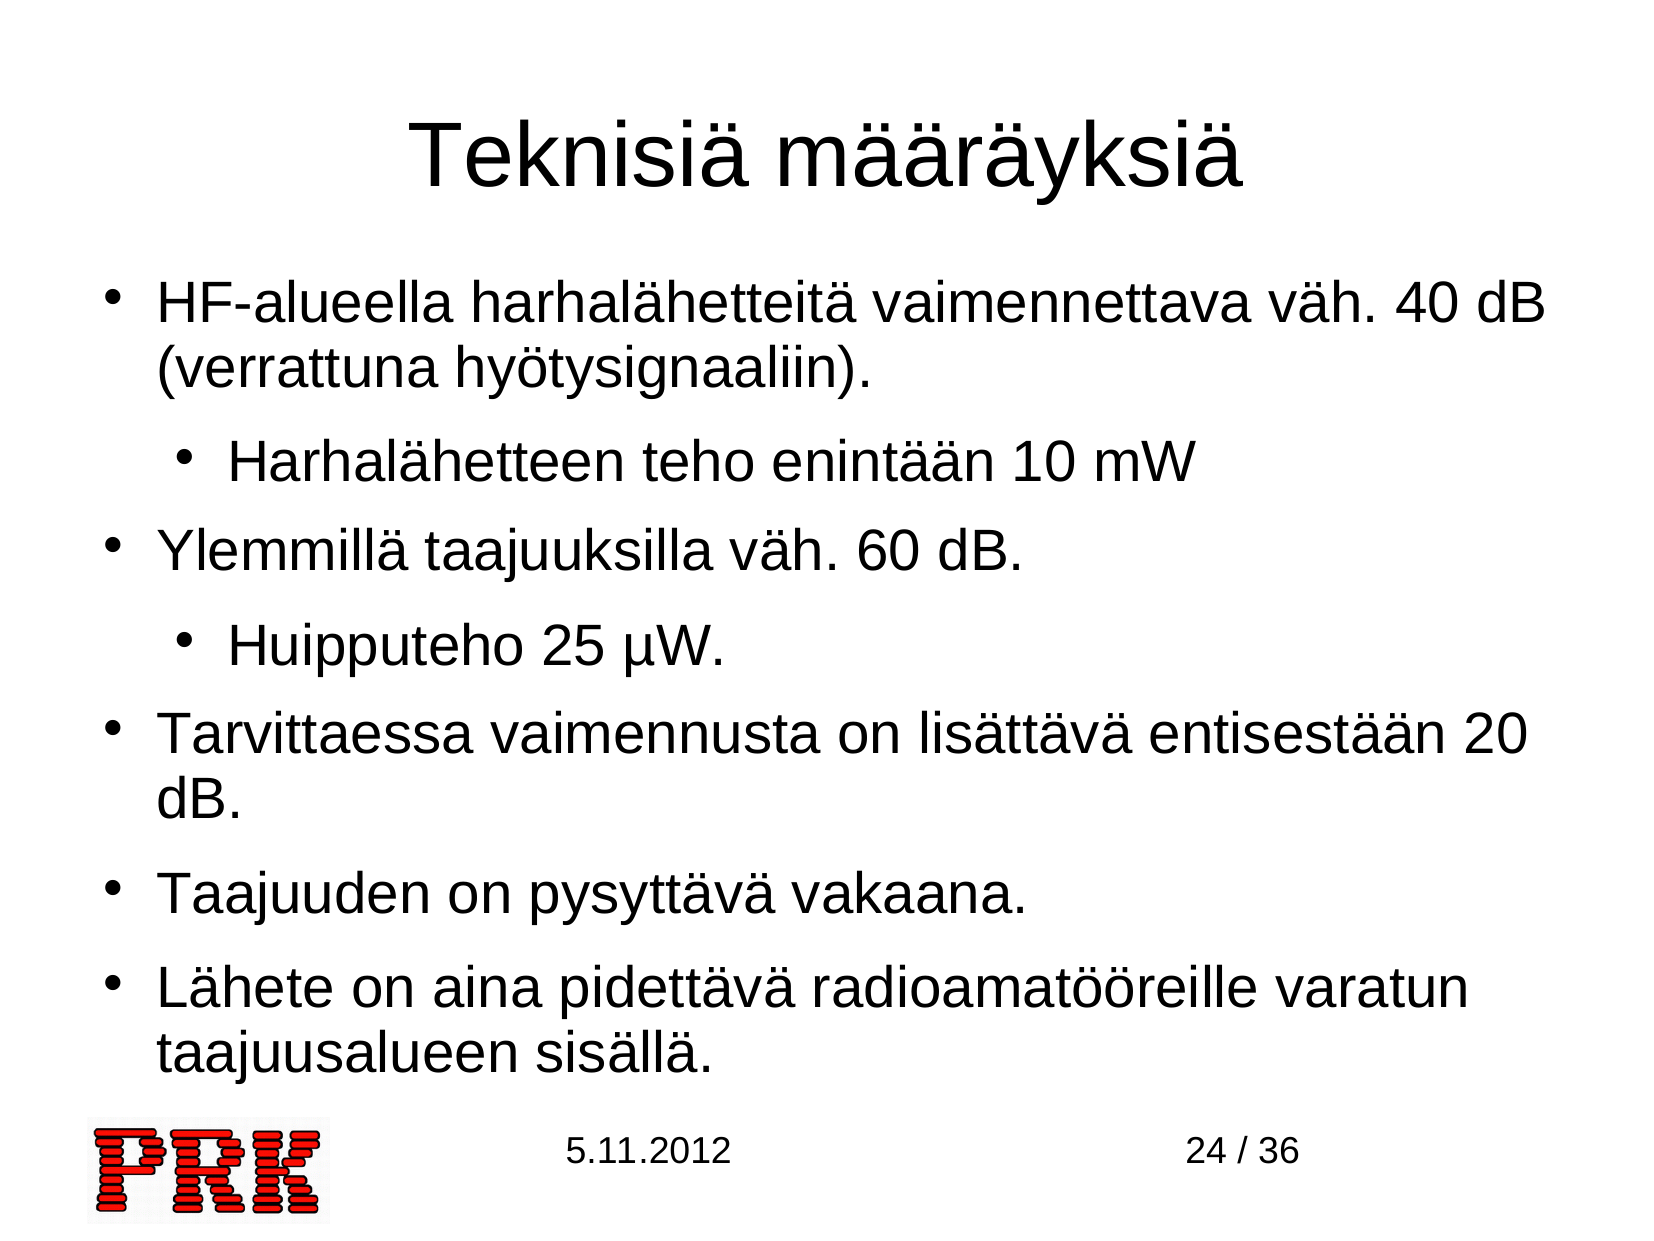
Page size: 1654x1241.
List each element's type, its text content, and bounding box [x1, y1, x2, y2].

title Teknisiä määräyksiä [82, 49, 1571, 257]
list HF-alueella harhalähetteitä vaimennettava väh. 40 dB (verrattuna hyötysignaaliin). Harhalähetteen teho enintään 10 mW Ylemmillä taajuuksilla väh. 60 dB. Huipputeho 25 µW. Tarvittaessa vaimennusta on lisättävä entisestään 20 dB. Taajuuden on pysyttävä vakaana. Lähete on aina pidettävä radioamatööreille varatun taajuusalueen sisällä. [86, 265, 1575, 1087]
picture [87, 1117, 330, 1224]
